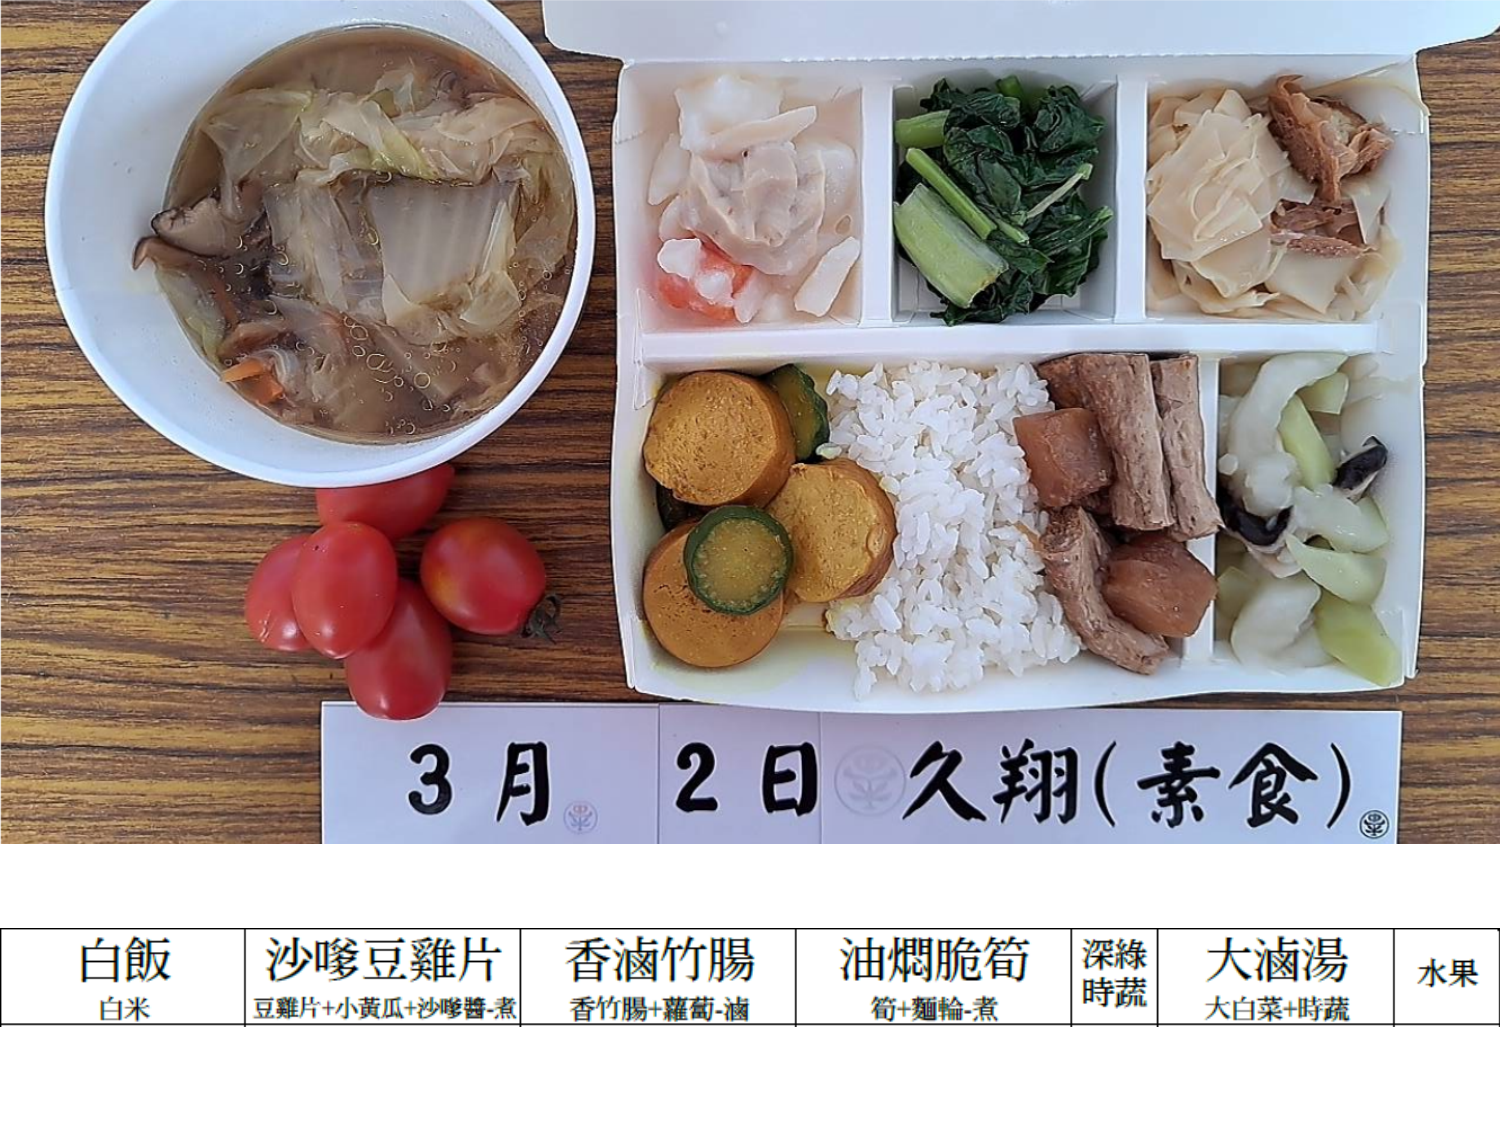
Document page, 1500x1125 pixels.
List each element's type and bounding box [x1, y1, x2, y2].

picture [0, 928, 1500, 1027]
picture [0, 0, 1500, 844]
